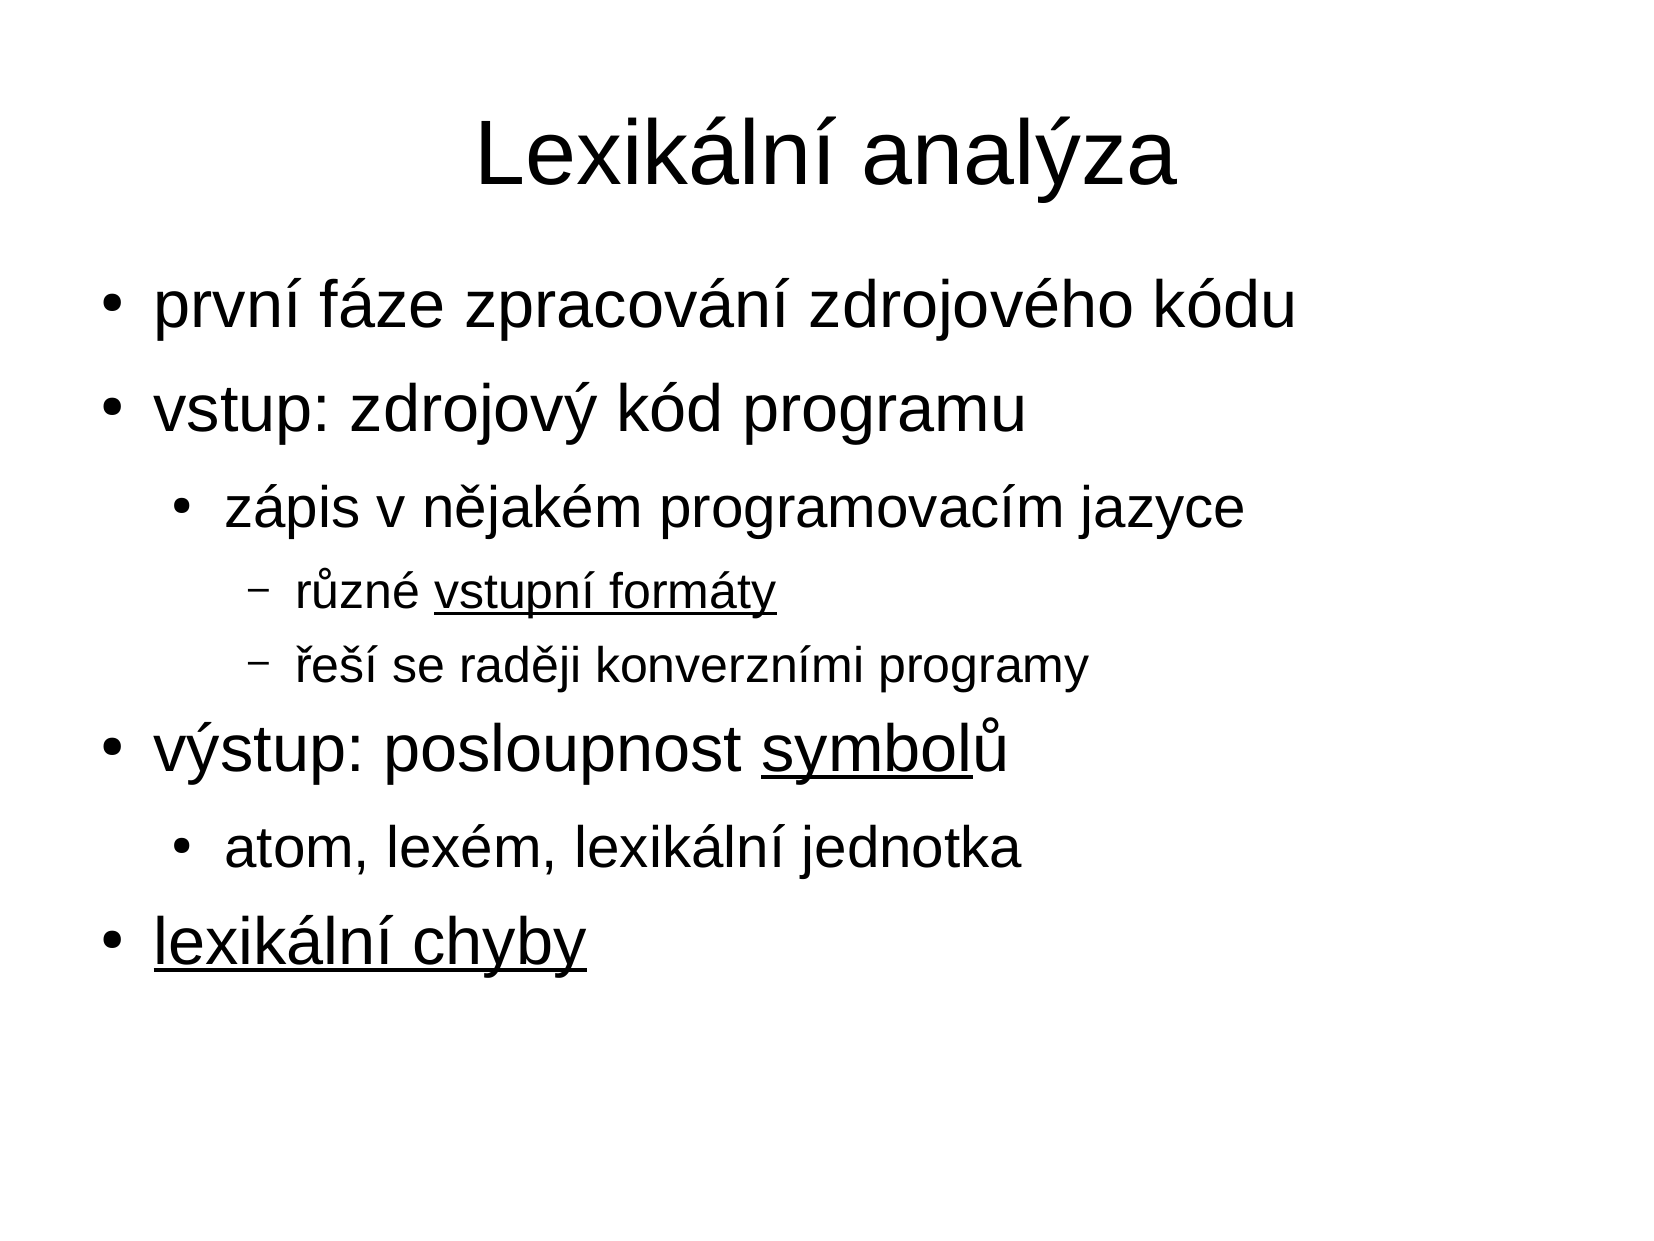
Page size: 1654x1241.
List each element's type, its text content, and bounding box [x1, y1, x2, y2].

title Lexikální analýza [82, 56, 1571, 250]
list první fáze zpracování zdrojového kódu vstup: zdrojový kód programu zápis v nějakém programovacím jazyce různé vstupní formáty řeší se raději konverzními programy výstup: posloupnost symbolů atom, lexém, lexikální jednotka lexikální chyby [82, 266, 1571, 1071]
